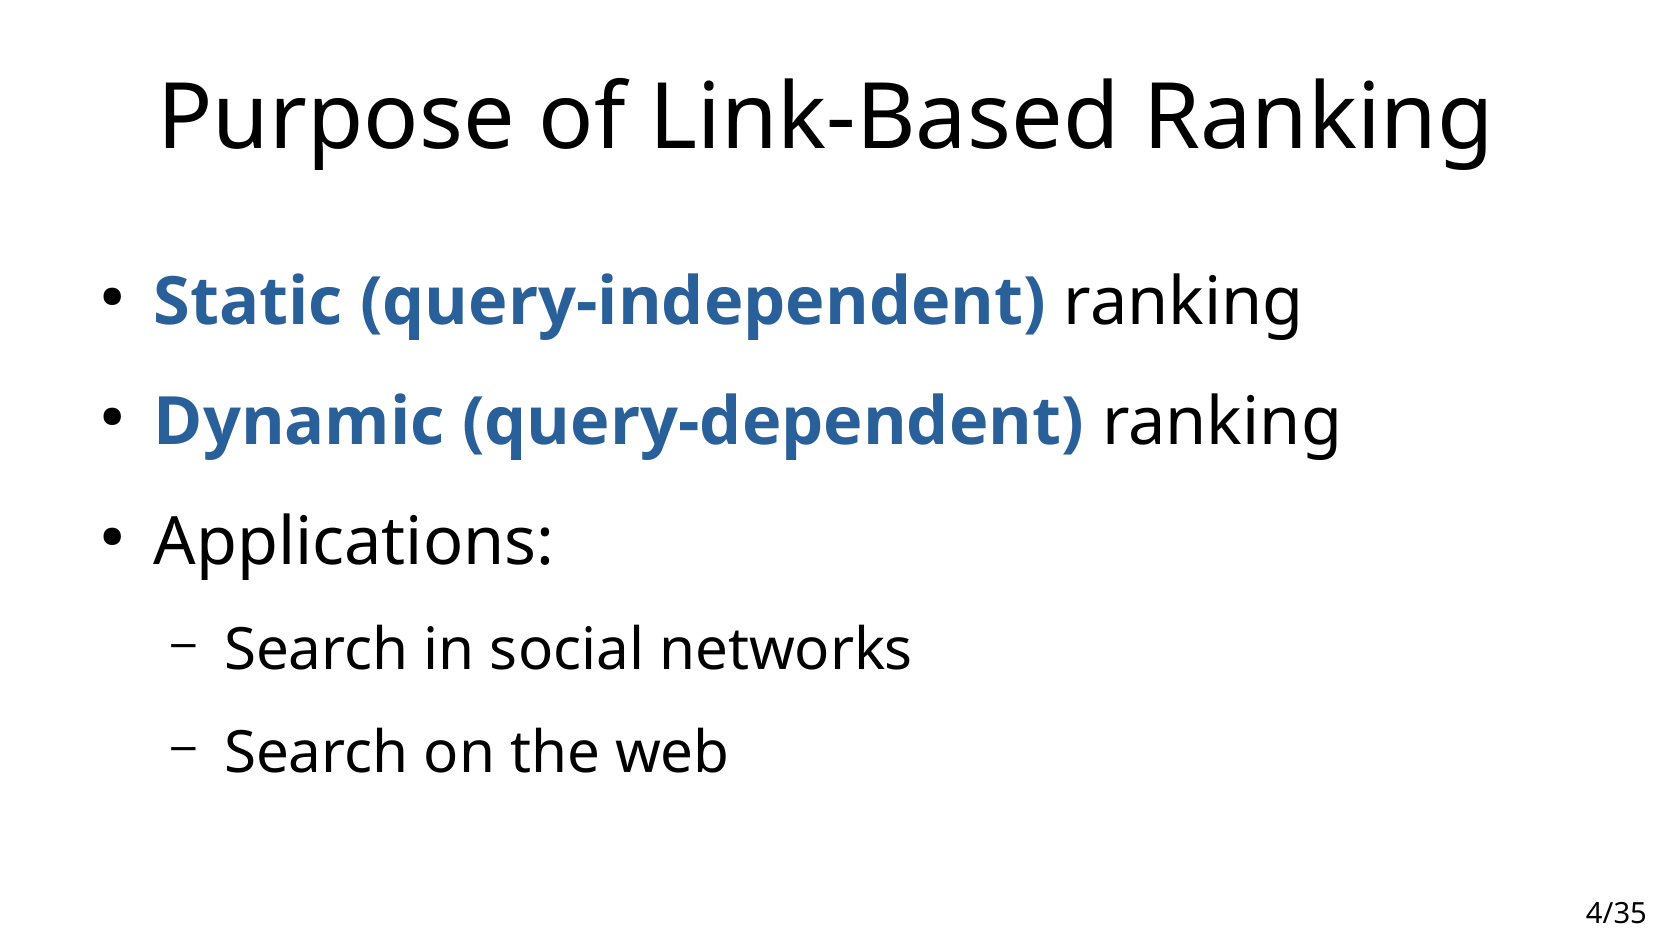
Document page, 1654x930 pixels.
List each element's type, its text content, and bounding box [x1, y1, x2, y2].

list Static (query-independent) ranking Dynamic (query-dependent) ranking Applications: Search in social networks Search on the web [82, 252, 1571, 793]
title Purpose of Link-Based Ranking [82, 1, 1571, 225]
